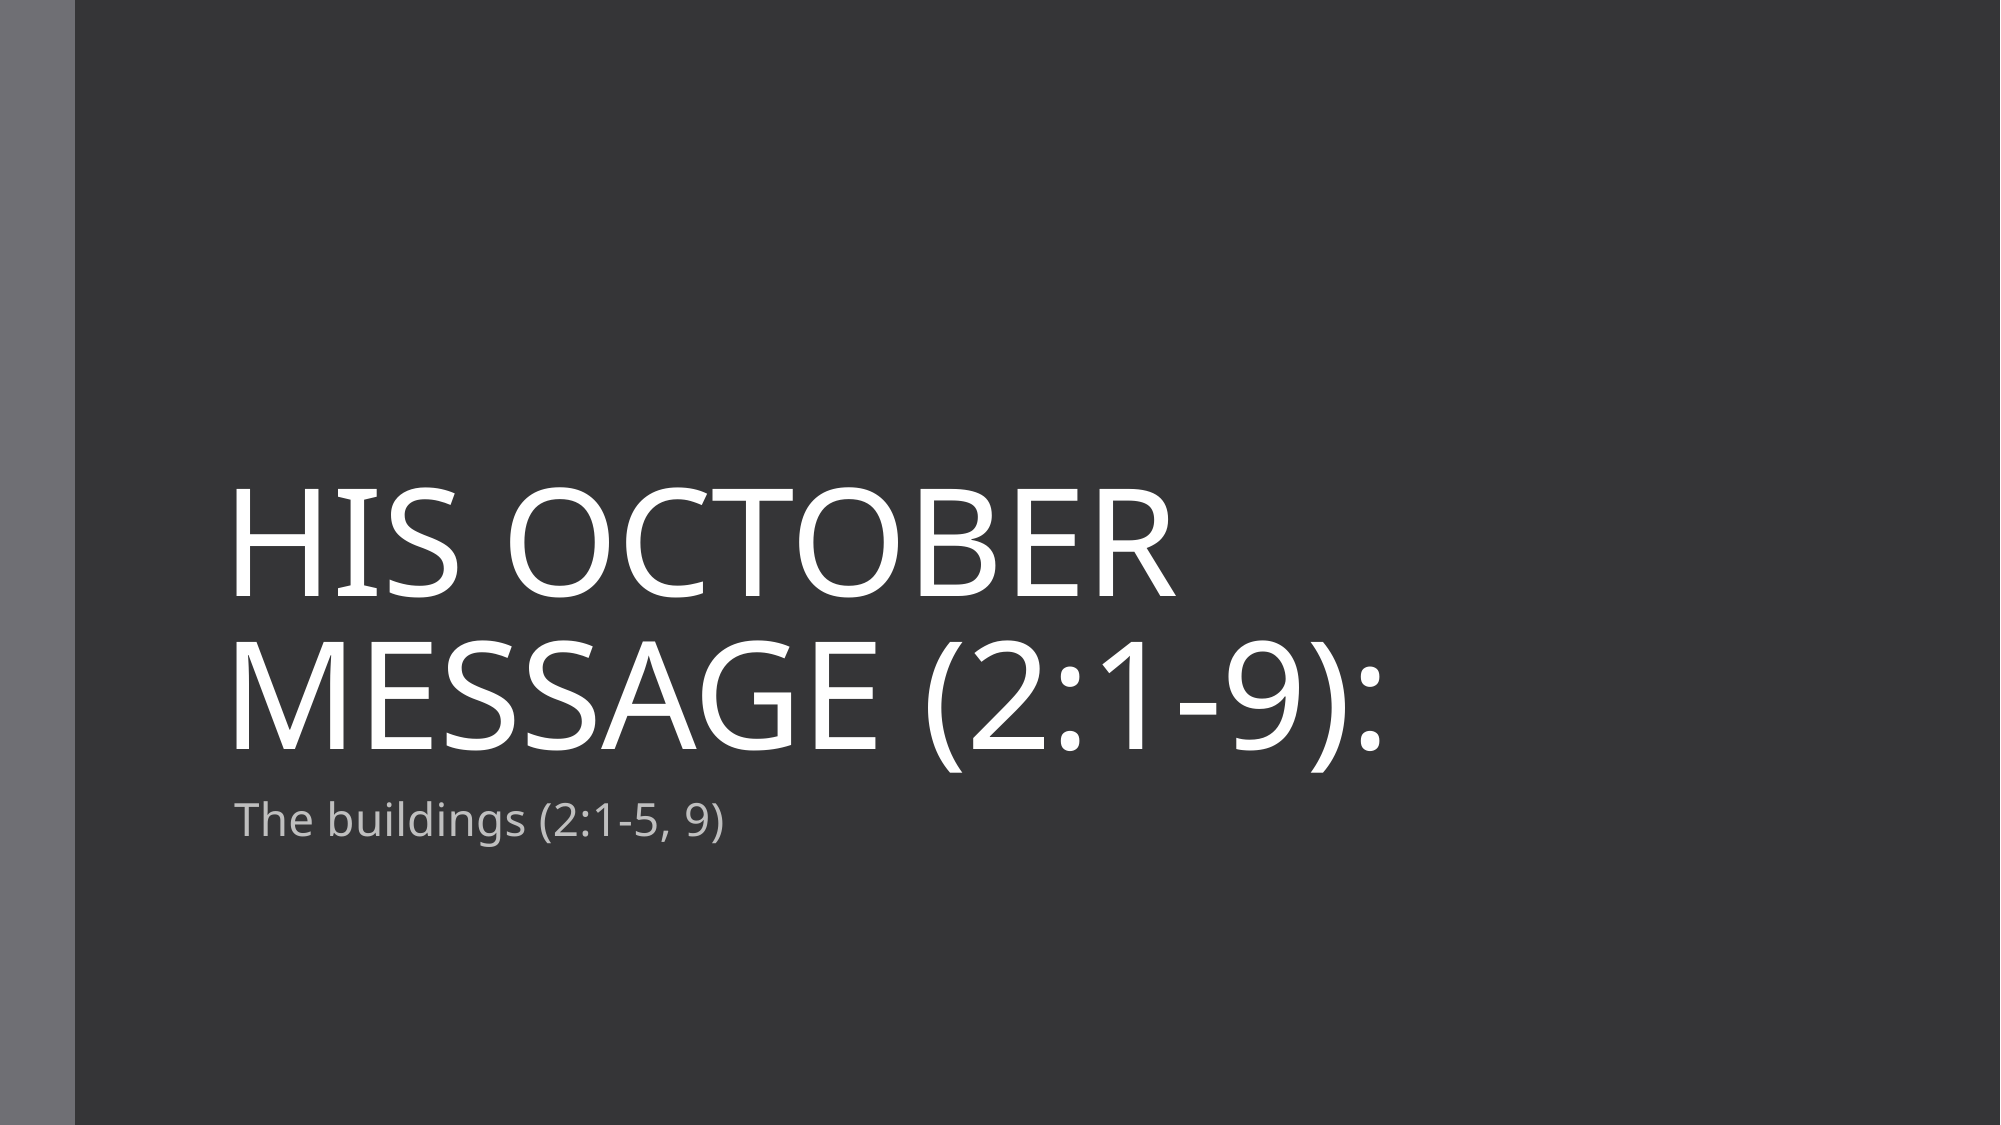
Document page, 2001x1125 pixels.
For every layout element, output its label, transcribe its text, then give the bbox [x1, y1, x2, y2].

subtitle The buildings (2:1-5, 9) [206, 787, 1752, 1066]
title HIS OCTOBER MESSAGE (2:1-9): [206, 124, 1752, 787]
